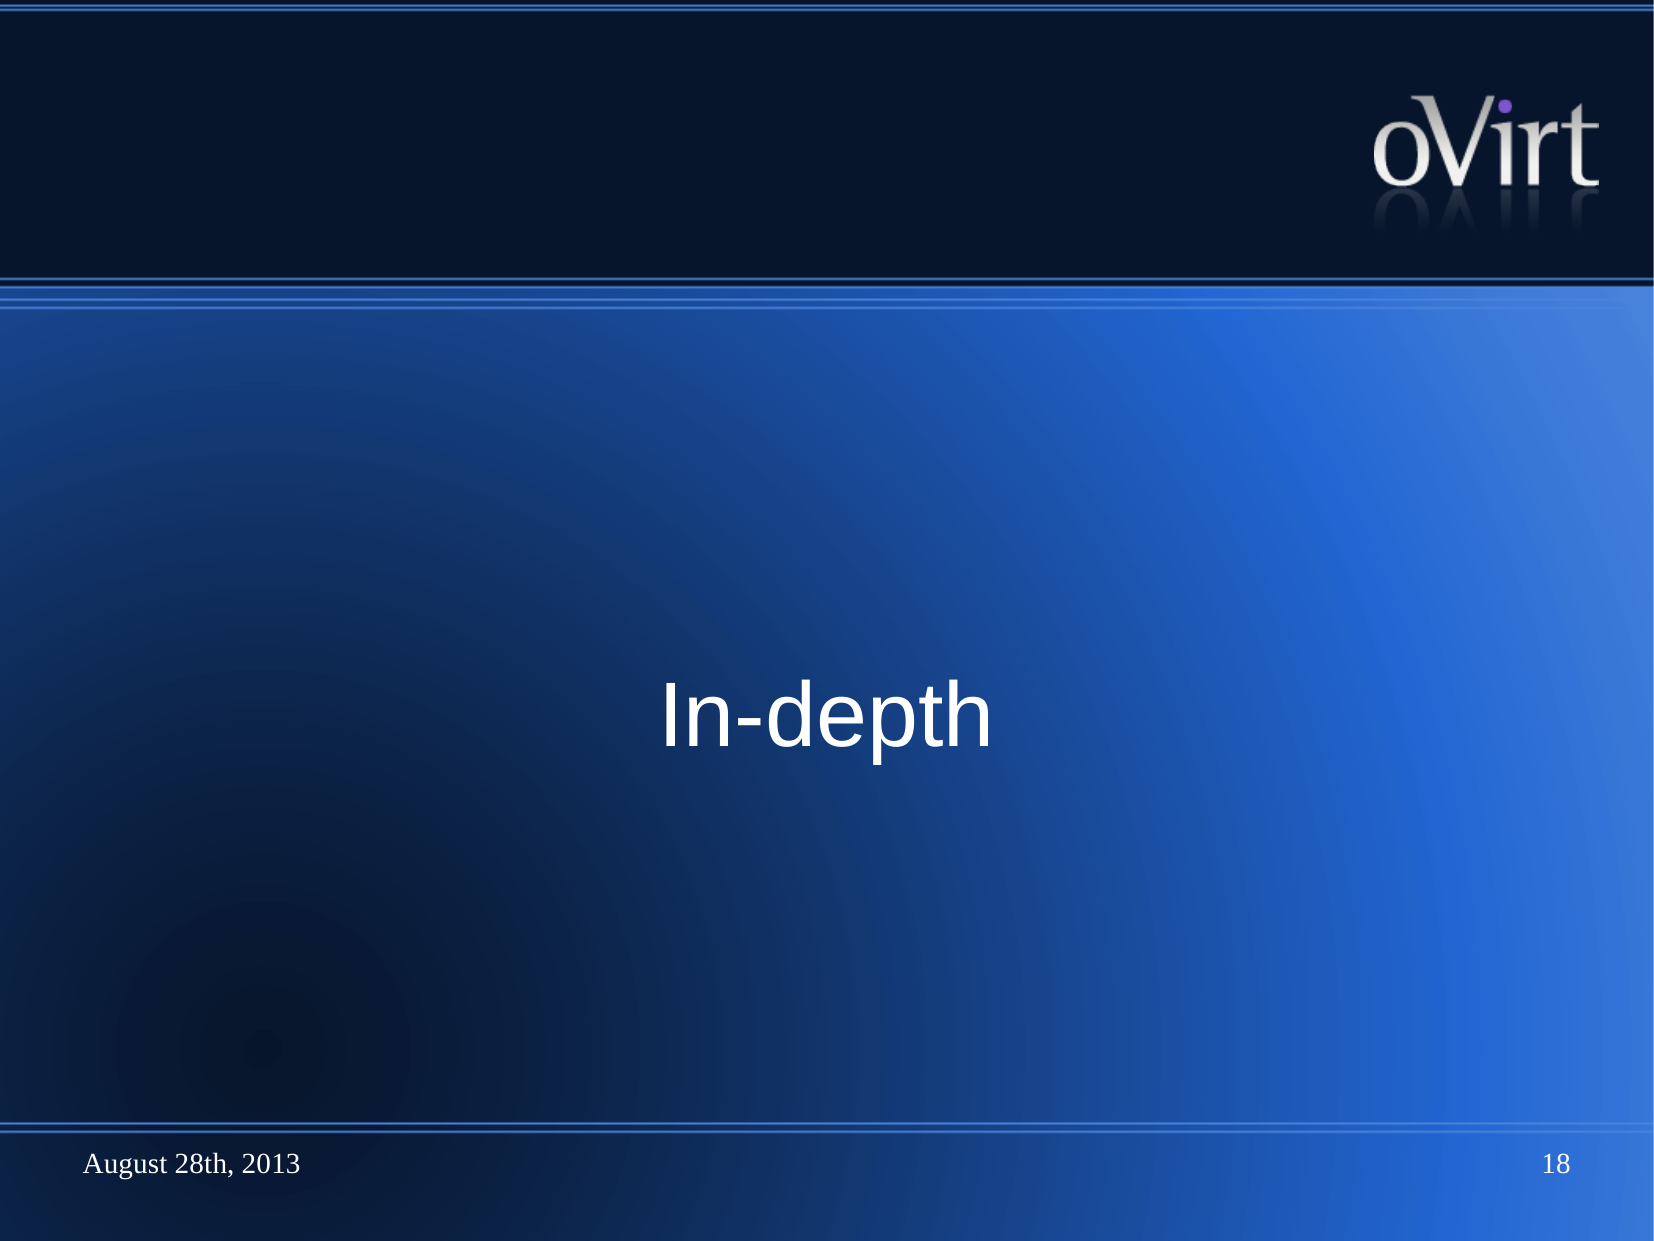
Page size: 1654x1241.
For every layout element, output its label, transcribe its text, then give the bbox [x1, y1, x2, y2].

picture [0, 0, 1654, 1241]
subtitle In-depth [82, 355, 1571, 1075]
